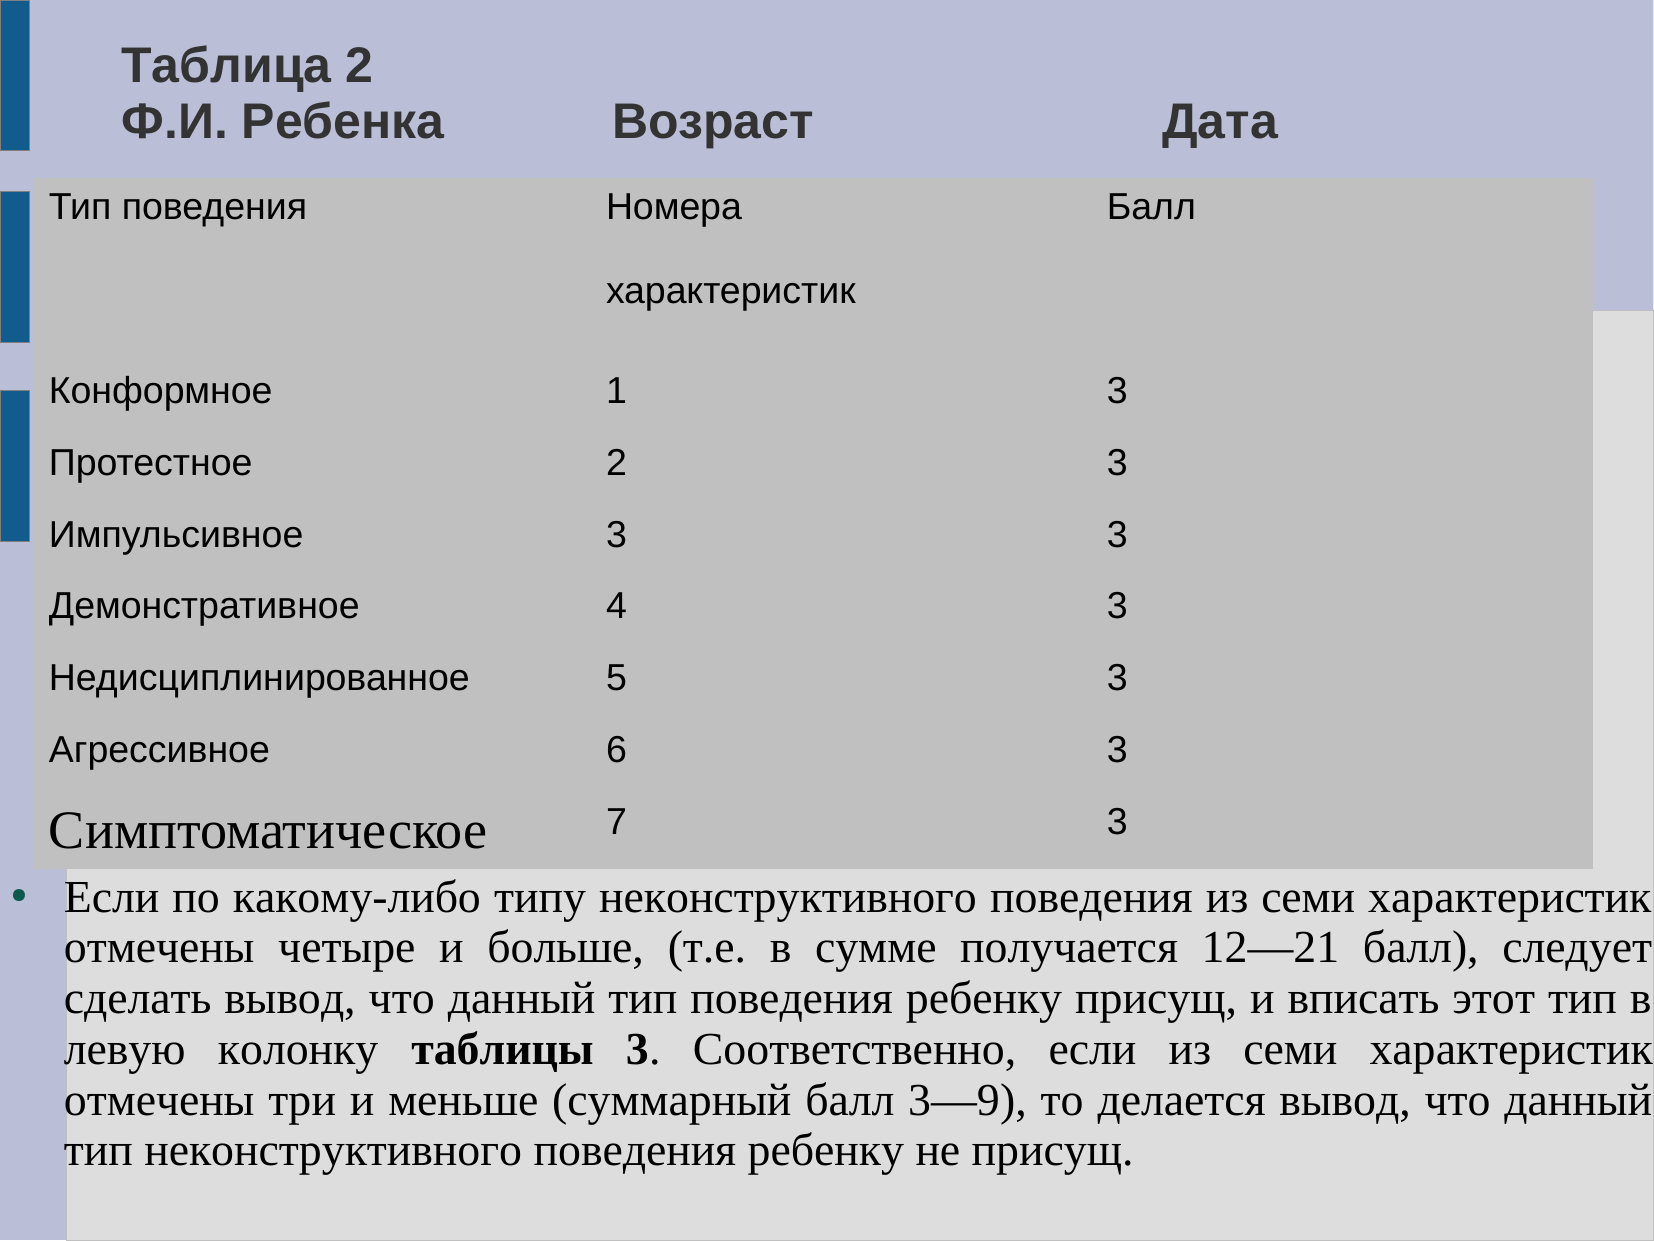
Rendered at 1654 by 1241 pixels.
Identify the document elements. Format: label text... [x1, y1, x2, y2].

table_cell 3 [1092, 434, 1593, 506]
table_cell 3 [1092, 362, 1593, 434]
table_cell Недисциплинированное [34, 649, 591, 721]
table_cell 3 [1092, 577, 1593, 649]
text_box Если по какому-либо типу неконструктивного поведения из семи характеристик отмечены четыре и больше, (т.е. в сумме получается 12—21 балл), следует сделать вывод, что данный тип поведения ребенку присущ, и вписать этот тип в левую колонку таблицы 3. Соответственно, если из семи характеристик отмечены три и меньше (суммарный балл 3—9), то делается вывод, что данный тип неконструктивного поведения ребенку не присущ. [0, 871, 1654, 1241]
table_header Балл [1092, 178, 1593, 362]
table_cell 3 [1092, 792, 1593, 869]
table_cell 3 [591, 506, 1092, 577]
table_cell 5 [591, 649, 1092, 721]
table_cell 3 [1092, 506, 1593, 577]
table_cell 4 [591, 577, 1092, 649]
table_cell 6 [591, 721, 1092, 792]
title Таблица 2 Ф.И. Ребенка Возраст Дата [121, 0, 1534, 178]
table_cell Агрессивное [34, 721, 591, 792]
table_cell 3 [1092, 649, 1593, 721]
table_cell Конформное [34, 362, 591, 434]
table_cell 3 [1092, 721, 1593, 792]
table_cell 7 [591, 792, 1092, 869]
table_cell 2 [591, 434, 1092, 506]
table_header Тип поведения [34, 178, 591, 362]
table_cell 1 [591, 362, 1092, 434]
table_cell Симптоматическое [34, 792, 591, 869]
table_cell Протестное [34, 434, 591, 506]
table_header Номера характеристик [591, 178, 1092, 362]
table_cell Импульсивное [34, 506, 591, 577]
table_cell Демонстративное [34, 577, 591, 649]
